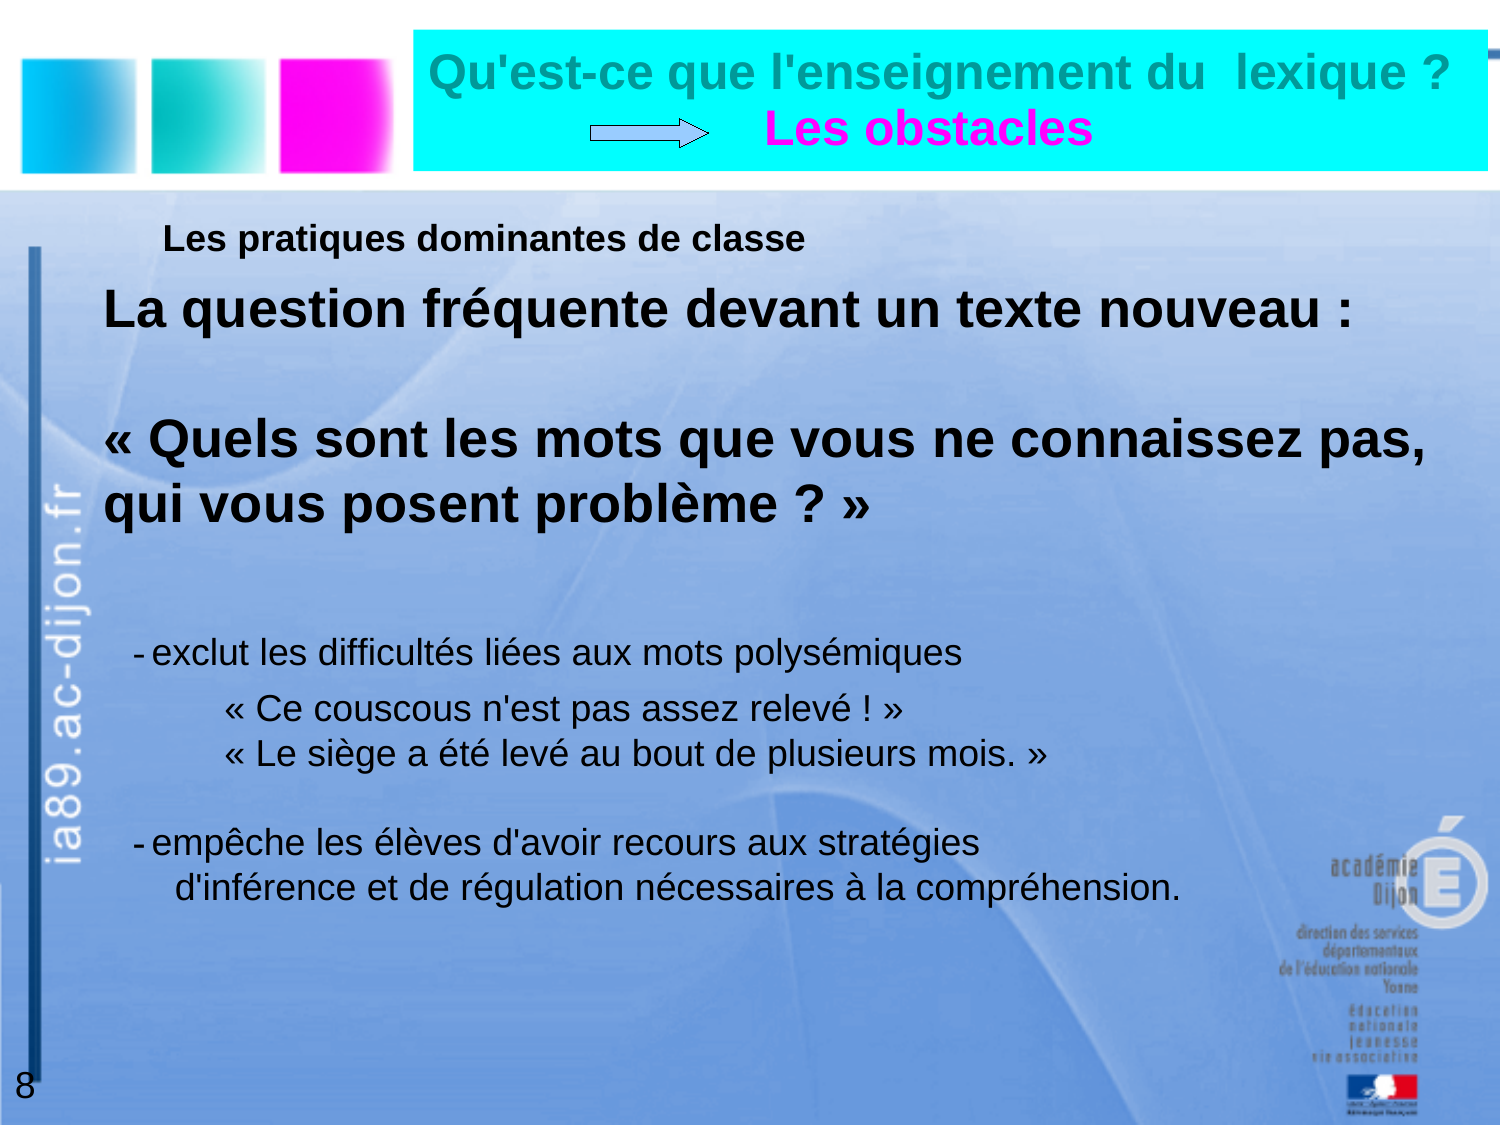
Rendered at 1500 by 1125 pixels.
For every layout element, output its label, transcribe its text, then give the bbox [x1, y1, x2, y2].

title Qu'est-ce que l'enseignement du lexique ? Les obstacles [413, 29, 1488, 172]
picture [0, 0, 1500, 1125]
text_box <numéro> [0, 1054, 657, 1125]
text_box - empêche les élèves d'avoir recours aux stratégies d'inférence et de régulation nécessaires à la compréhension. [118, 810, 1197, 916]
text_box Les pratiques dominantes de classe [147, 206, 822, 265]
text_box La question fréquente devant un texte nouveau : « Quels sont les mots que vous ne connaissez pas, qui vous posent problème ? » [88, 265, 1477, 541]
text_box [590, 118, 709, 148]
text_box - exclut les difficultés liées aux mots polysémiques [118, 620, 1093, 680]
text_box « Ce couscous n'est pas assez relevé ! » « Le siège a été levé au bout de plusieurs mois. » [196, 676, 1063, 827]
